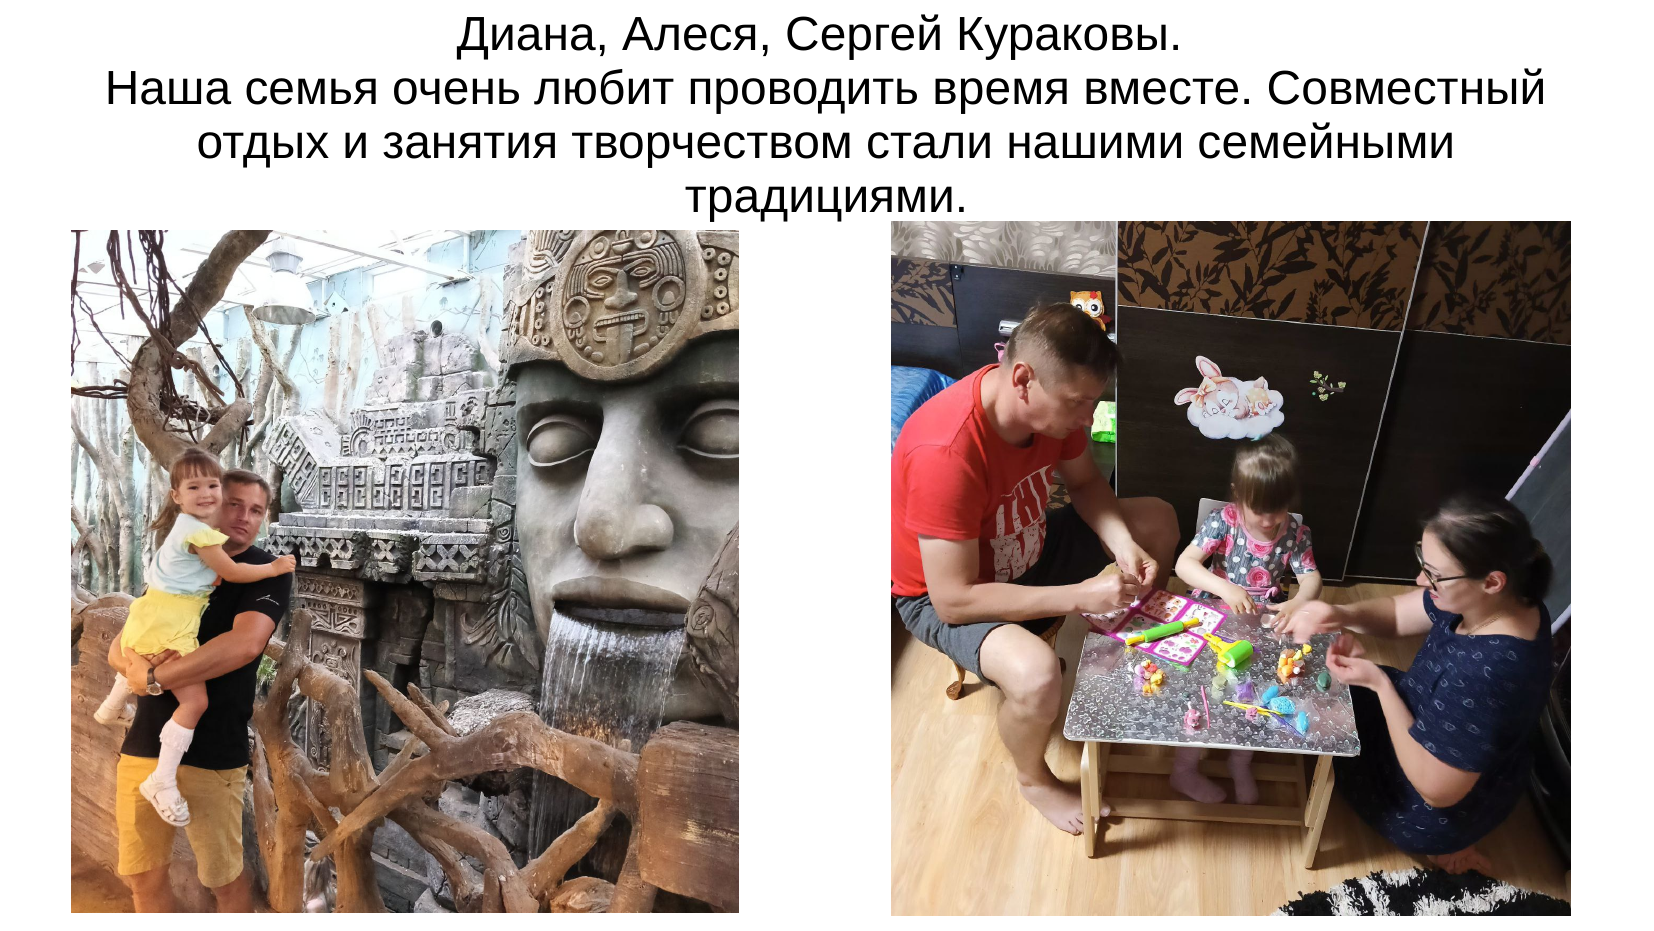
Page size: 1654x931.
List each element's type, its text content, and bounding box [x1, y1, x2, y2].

picture [891, 221, 1571, 916]
title Диана, Алеся, Сергей Кураковы. Наша семья очень любит проводить время вместе. Совместный отдых и занятия творчеством стали нашими семейными традициями. [82, 0, 1571, 231]
picture [71, 230, 739, 913]
